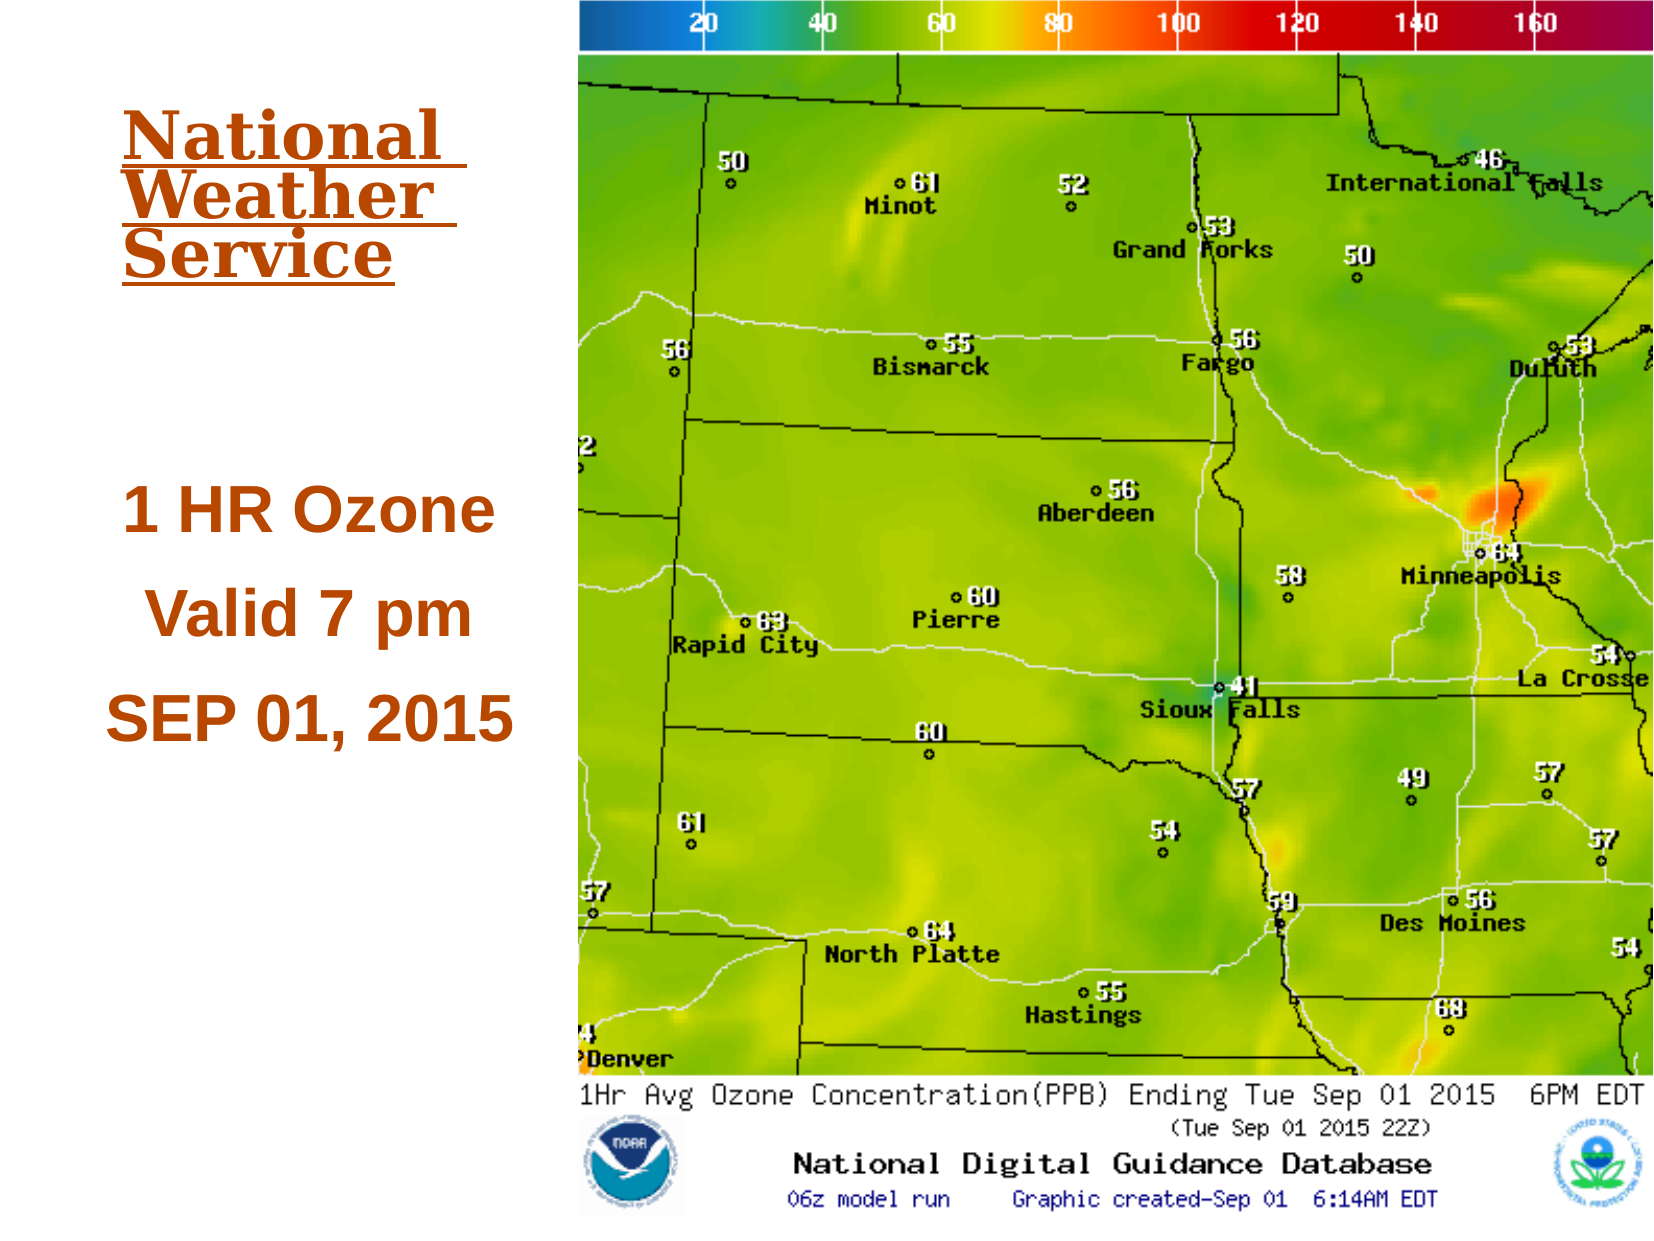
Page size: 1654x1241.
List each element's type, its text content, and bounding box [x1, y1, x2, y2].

text_box 1 HR Ozone Valid 7 pm SEP 01, 2015 [41, 434, 579, 910]
text_box National Weather Service [121, 165, 314, 175]
picture [0, 0, 1654, 1241]
text_box National Weather Service [121, 100, 472, 175]
